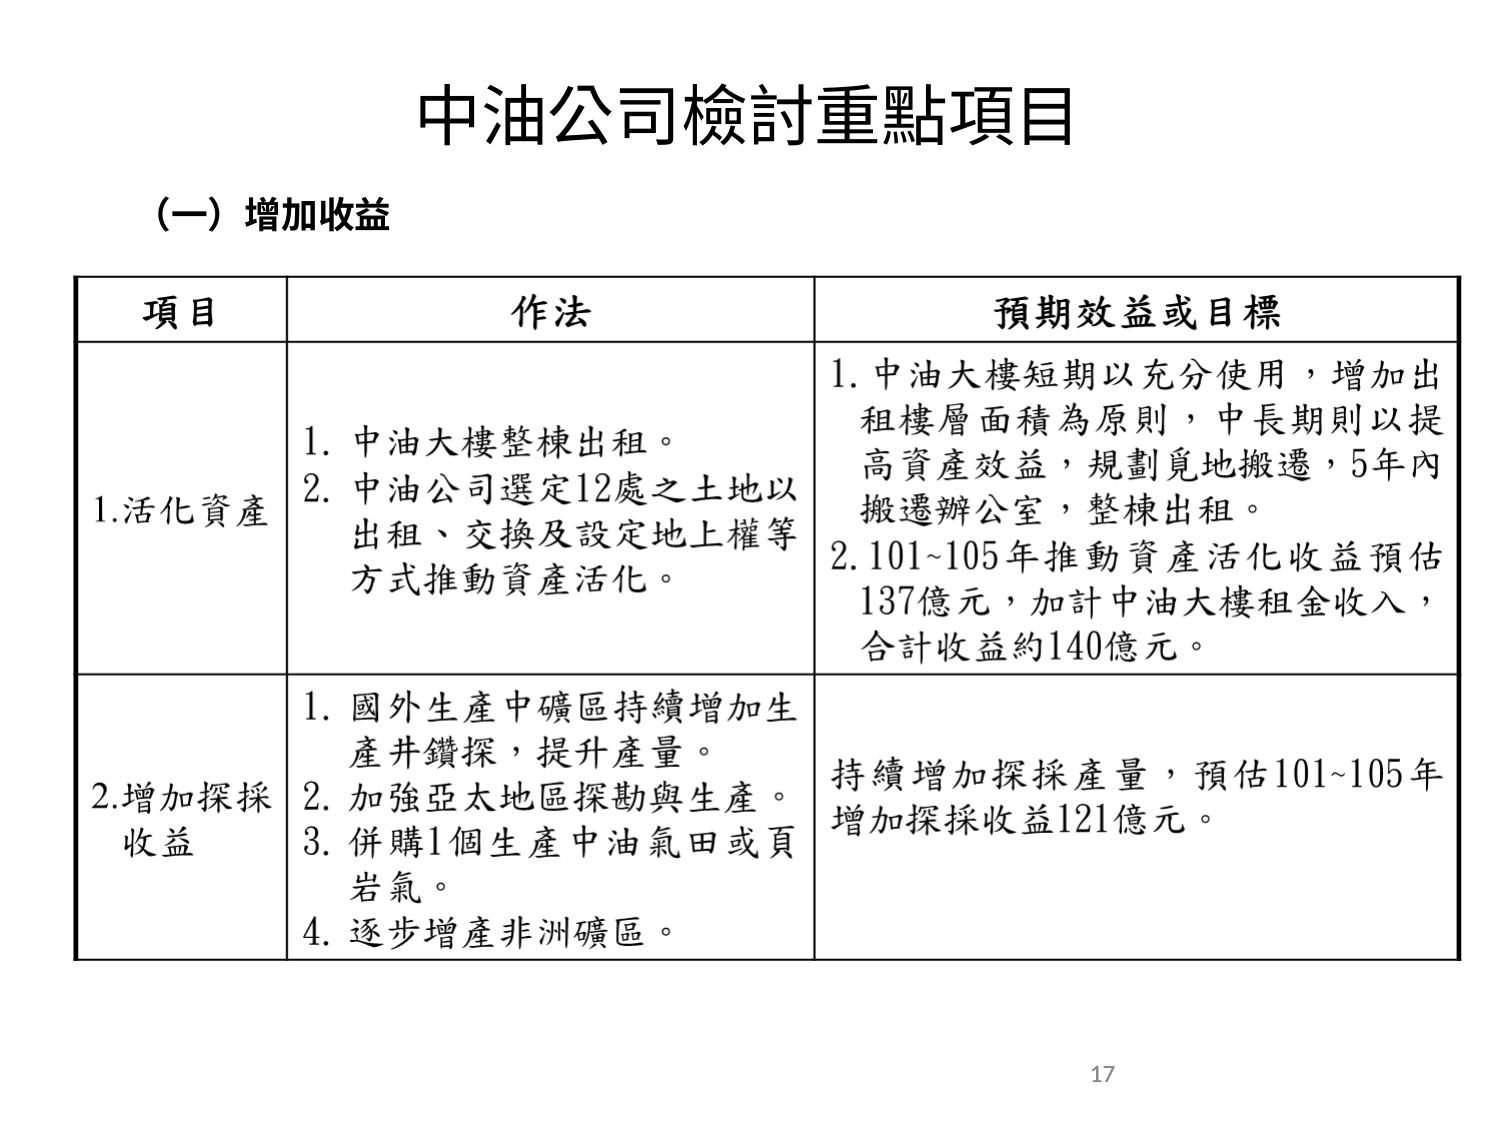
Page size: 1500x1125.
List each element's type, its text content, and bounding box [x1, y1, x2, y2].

text_box [1074, 1042, 1426, 1103]
picture [67, 273, 1467, 978]
text_box 中油公司檢討重點項目 [73, 54, 1424, 173]
list （一）增加收益 [29, 184, 1471, 244]
